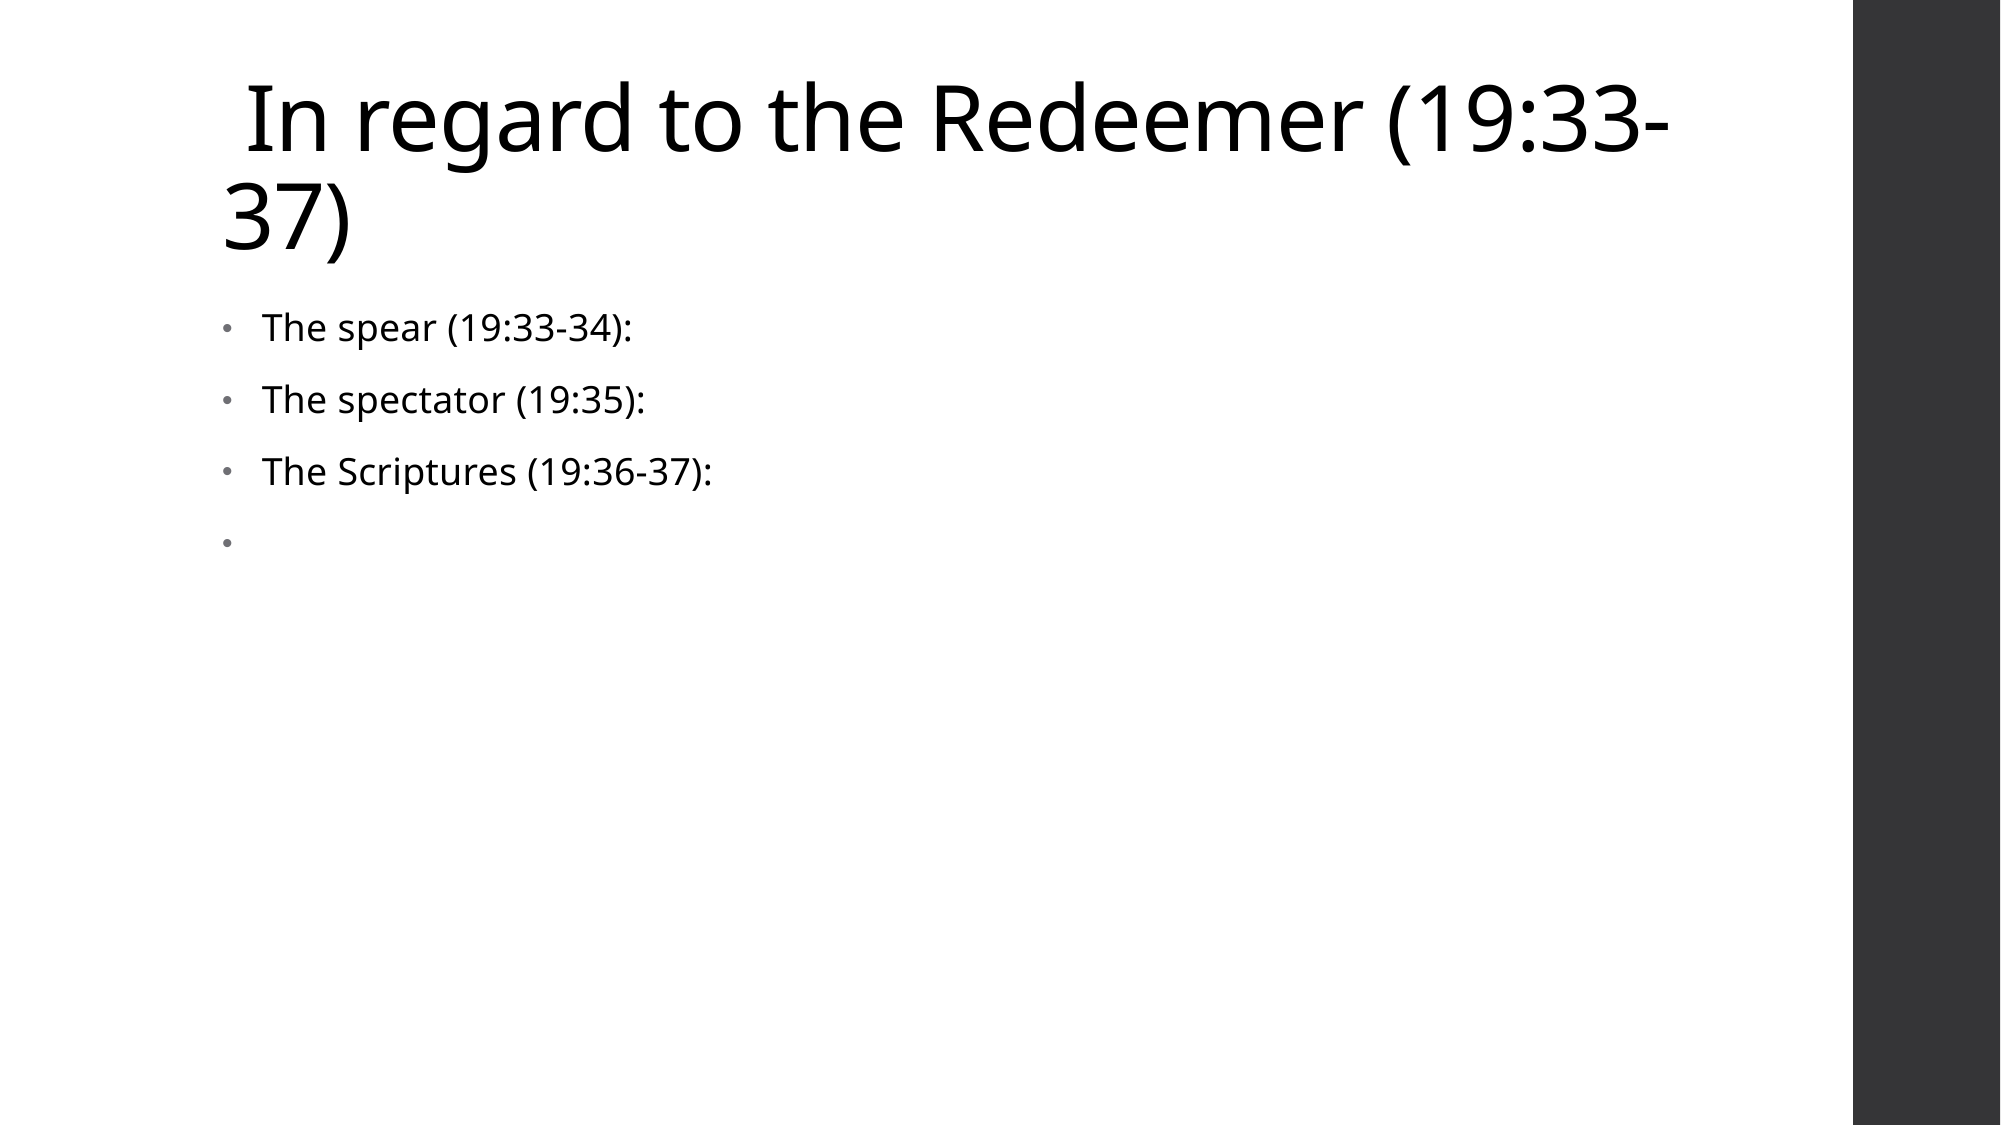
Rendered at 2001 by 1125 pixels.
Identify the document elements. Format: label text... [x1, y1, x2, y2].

list The spear (19:33-34): The spectator (19:35): The Scriptures (19:36-37): [206, 299, 1617, 1014]
title In regard to the Redeemer (19:33-37) [206, 60, 1797, 278]
